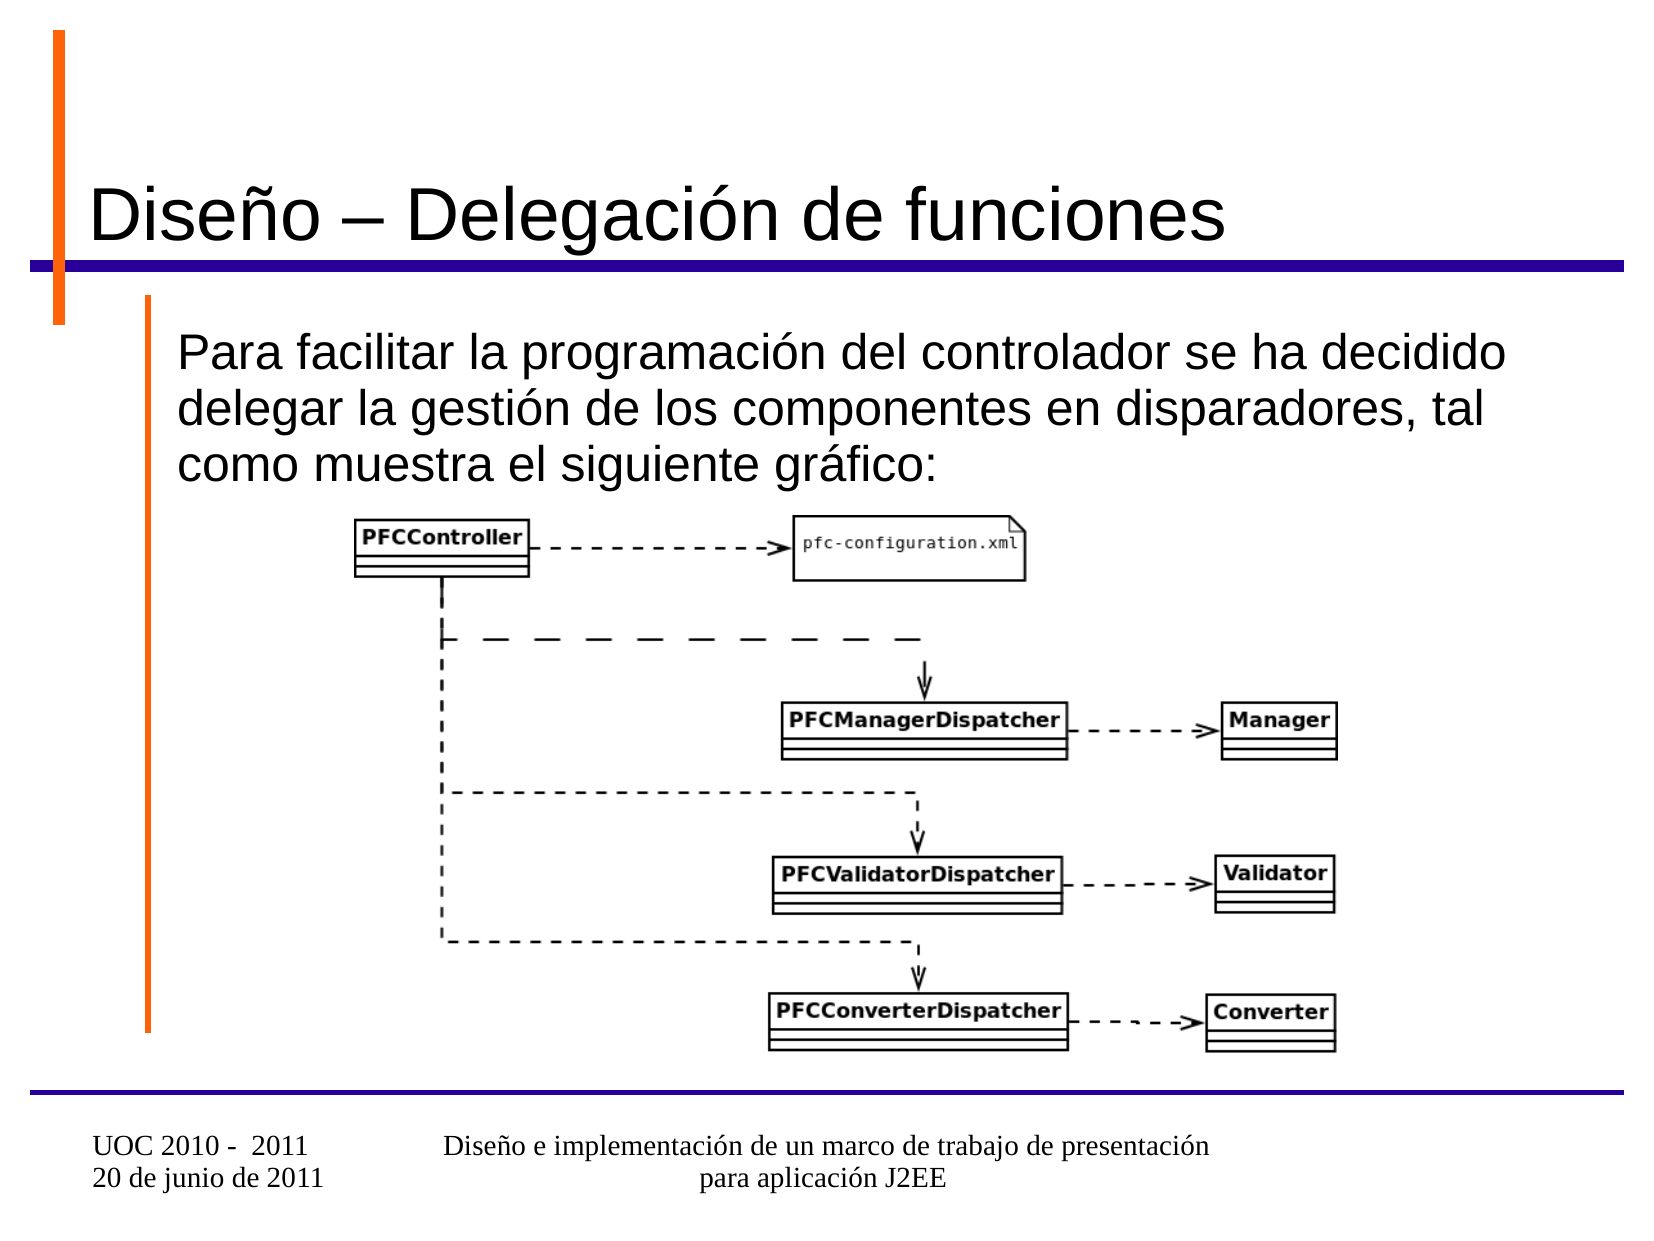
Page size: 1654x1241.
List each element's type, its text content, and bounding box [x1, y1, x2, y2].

list Para facilitar la programación del controlador se ha decidido delegar la gestión de los componentes en disparadores, tal como muestra el siguiente gráfico: [177, 324, 1571, 1034]
picture [354, 515, 1338, 1063]
title Diseño – Delegación de funciones [88, 49, 1595, 257]
